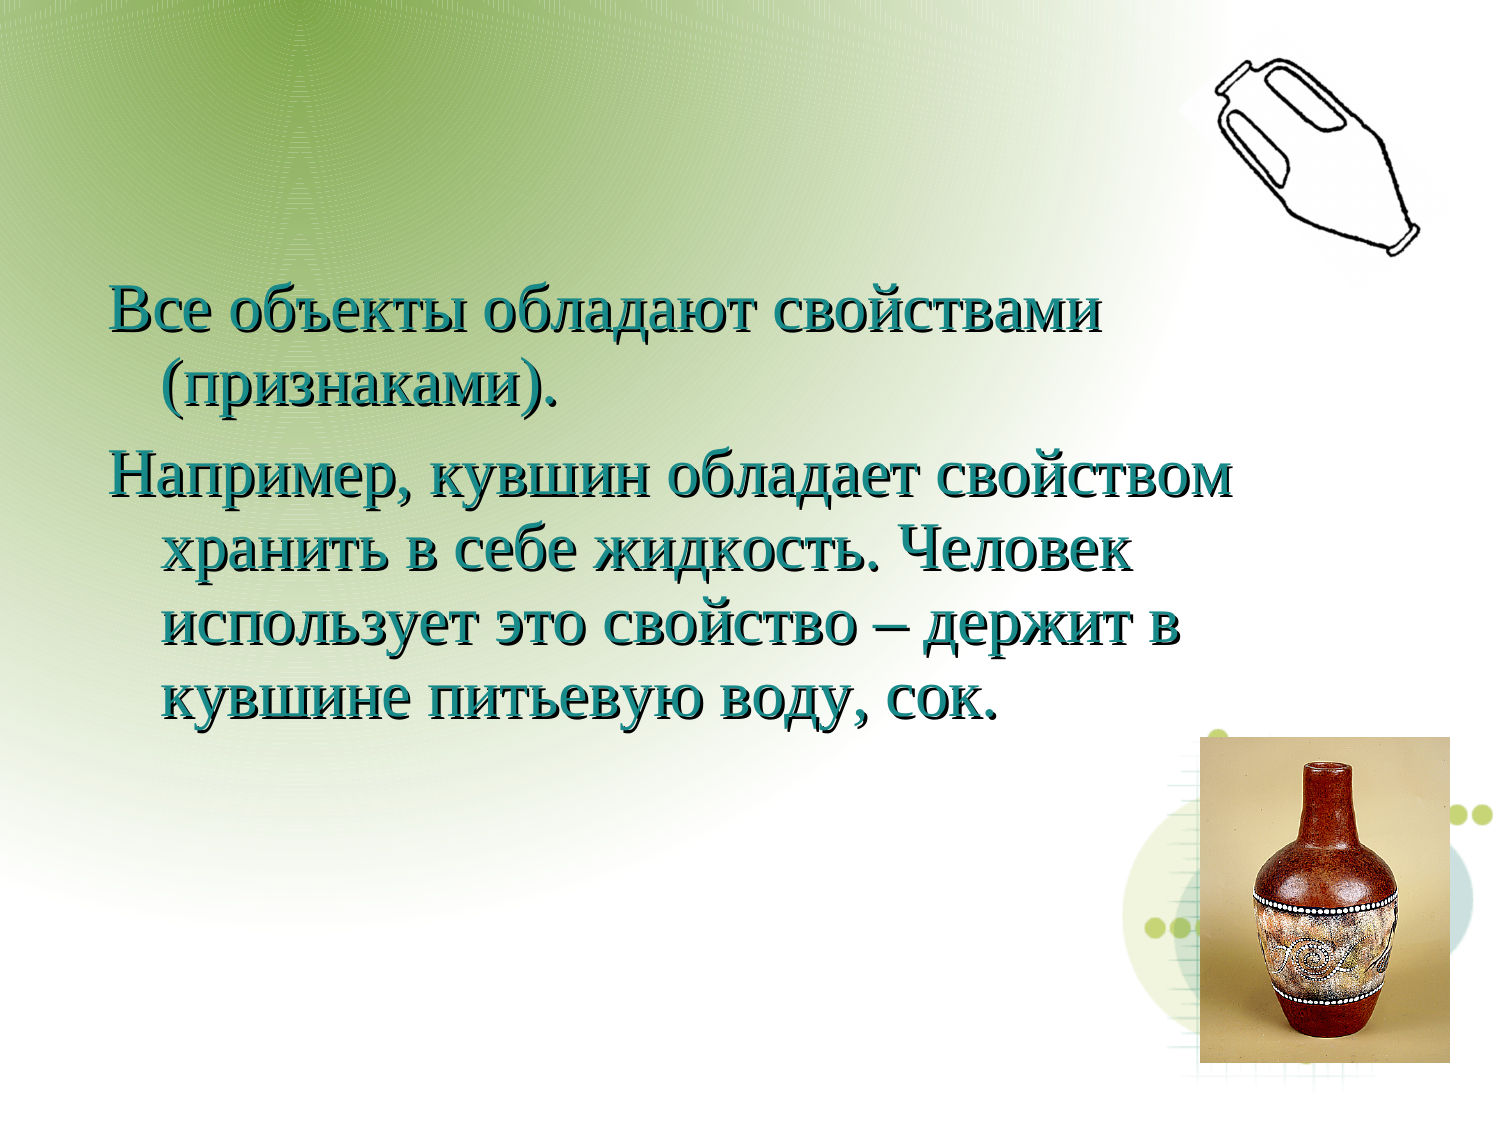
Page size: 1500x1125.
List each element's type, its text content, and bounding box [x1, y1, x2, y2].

picture [1177, 15, 1458, 298]
title [75, 45, 1297, 233]
title [1304, 45, 1426, 169]
picture [1110, 718, 1500, 1098]
list Все объекты обладают свойствами (признаками). Например, кувшин обладает свойством хранить в себе жидкость. Человек использует это свойство – держит в кувшине питьевую воду, сок. [75, 262, 1426, 1006]
